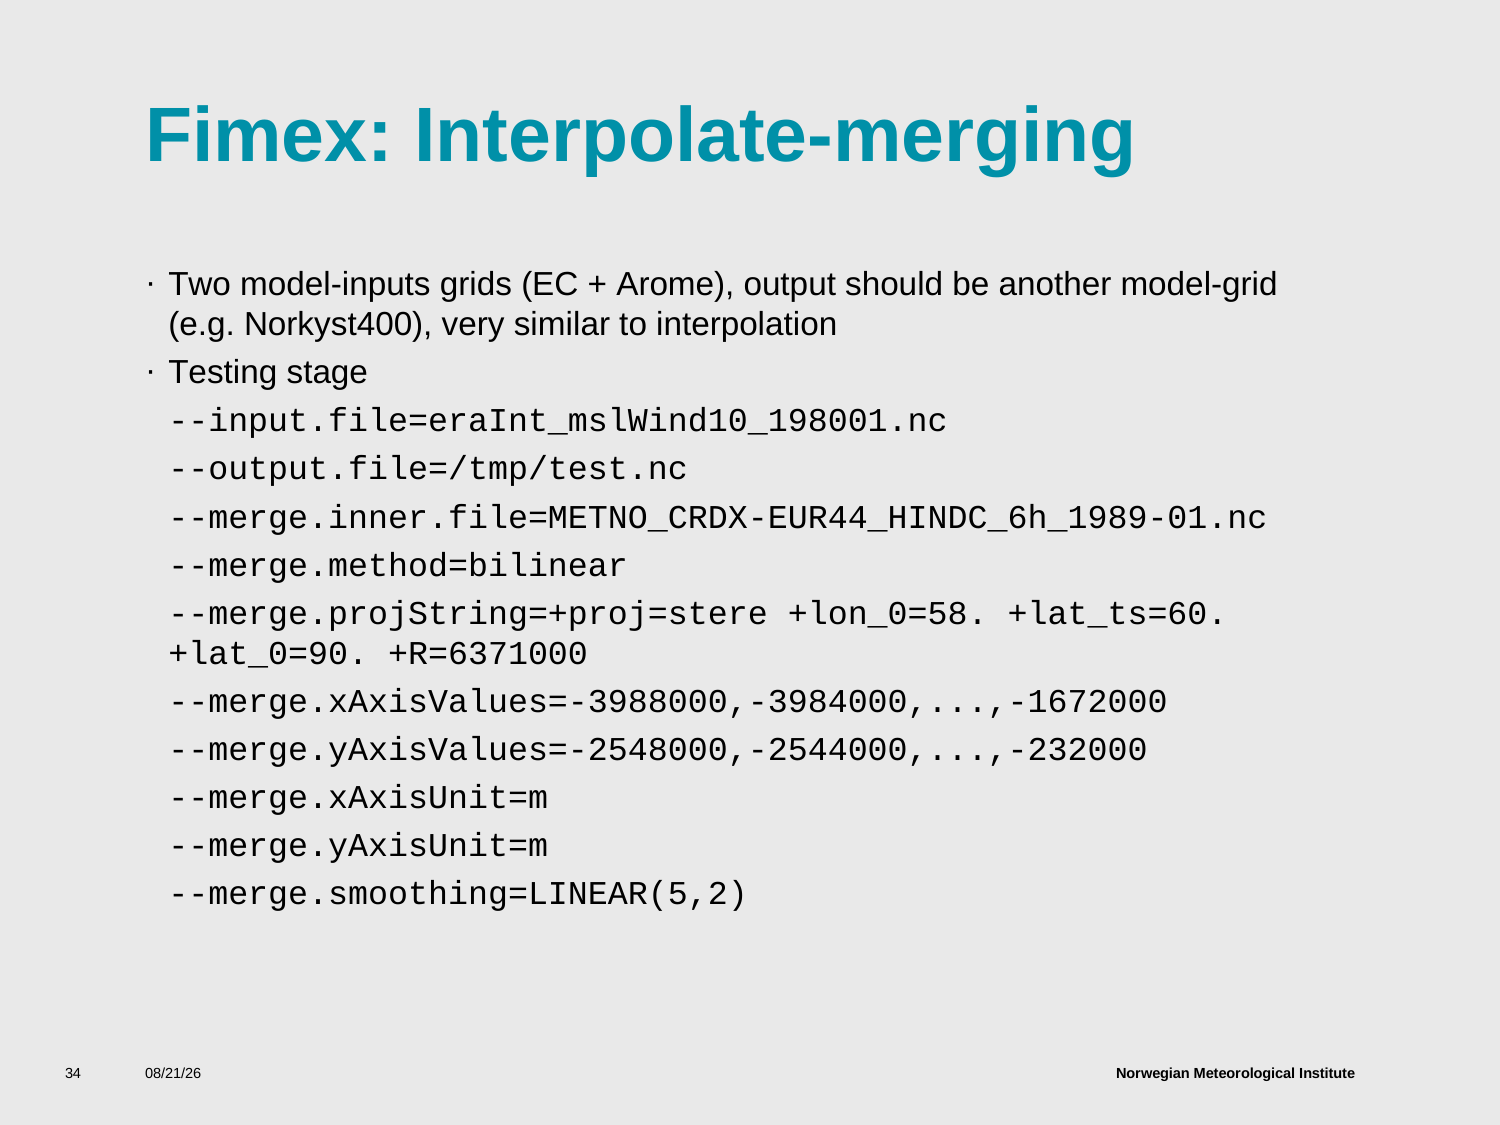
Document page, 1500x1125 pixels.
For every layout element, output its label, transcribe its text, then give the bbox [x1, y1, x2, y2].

list Two model-inputs grids (EC + Arome), output should be another model-grid (e.g. Norkyst400), very similar to interpolation Testing stage --input.file=eraInt_mslWind10_198001.nc --output.file=/tmp/test.nc --merge.inner.file=METNO_CRDX-EUR44_HINDC_6h_1989-01.nc --merge.method=bilinear --merge.projString=+proj=stere +lon_0=58. +lat_ts=60. +lat_0=90. +R=6371000 --merge.xAxisValues=-3988000,-3984000,...,-1672000 --merge.yAxisValues=-2548000,-2544000,...,-232000 --merge.xAxisUnit=m --merge.yAxisUnit=m --merge.smoothing=LINEAR(5,2) [145, 262, 1355, 915]
title Fimex: Interpolate-merging [145, 83, 1355, 178]
